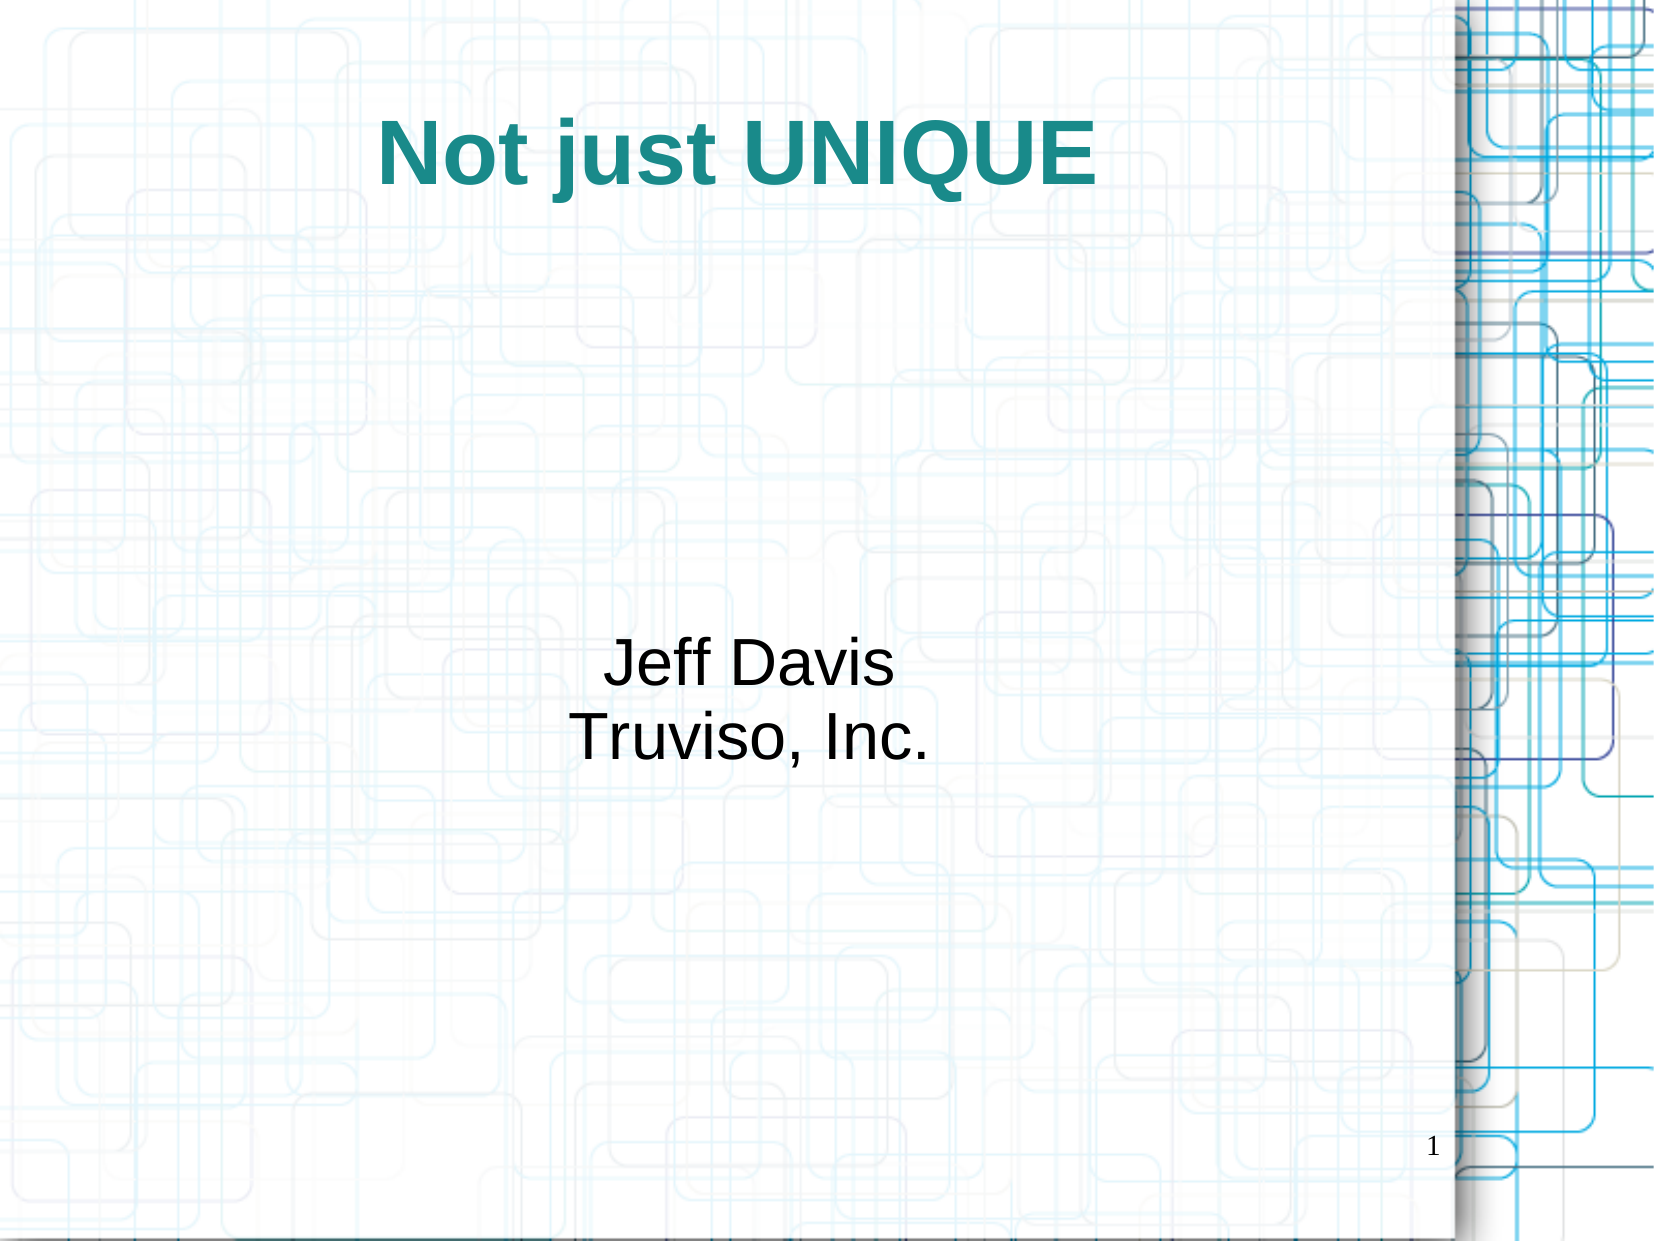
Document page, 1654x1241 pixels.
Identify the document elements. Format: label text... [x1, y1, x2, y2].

title Not just UNIQUE [59, 49, 1418, 257]
subtitle Jeff Davis Truviso, Inc. [82, 290, 1418, 1109]
picture [0, 0, 1654, 1241]
